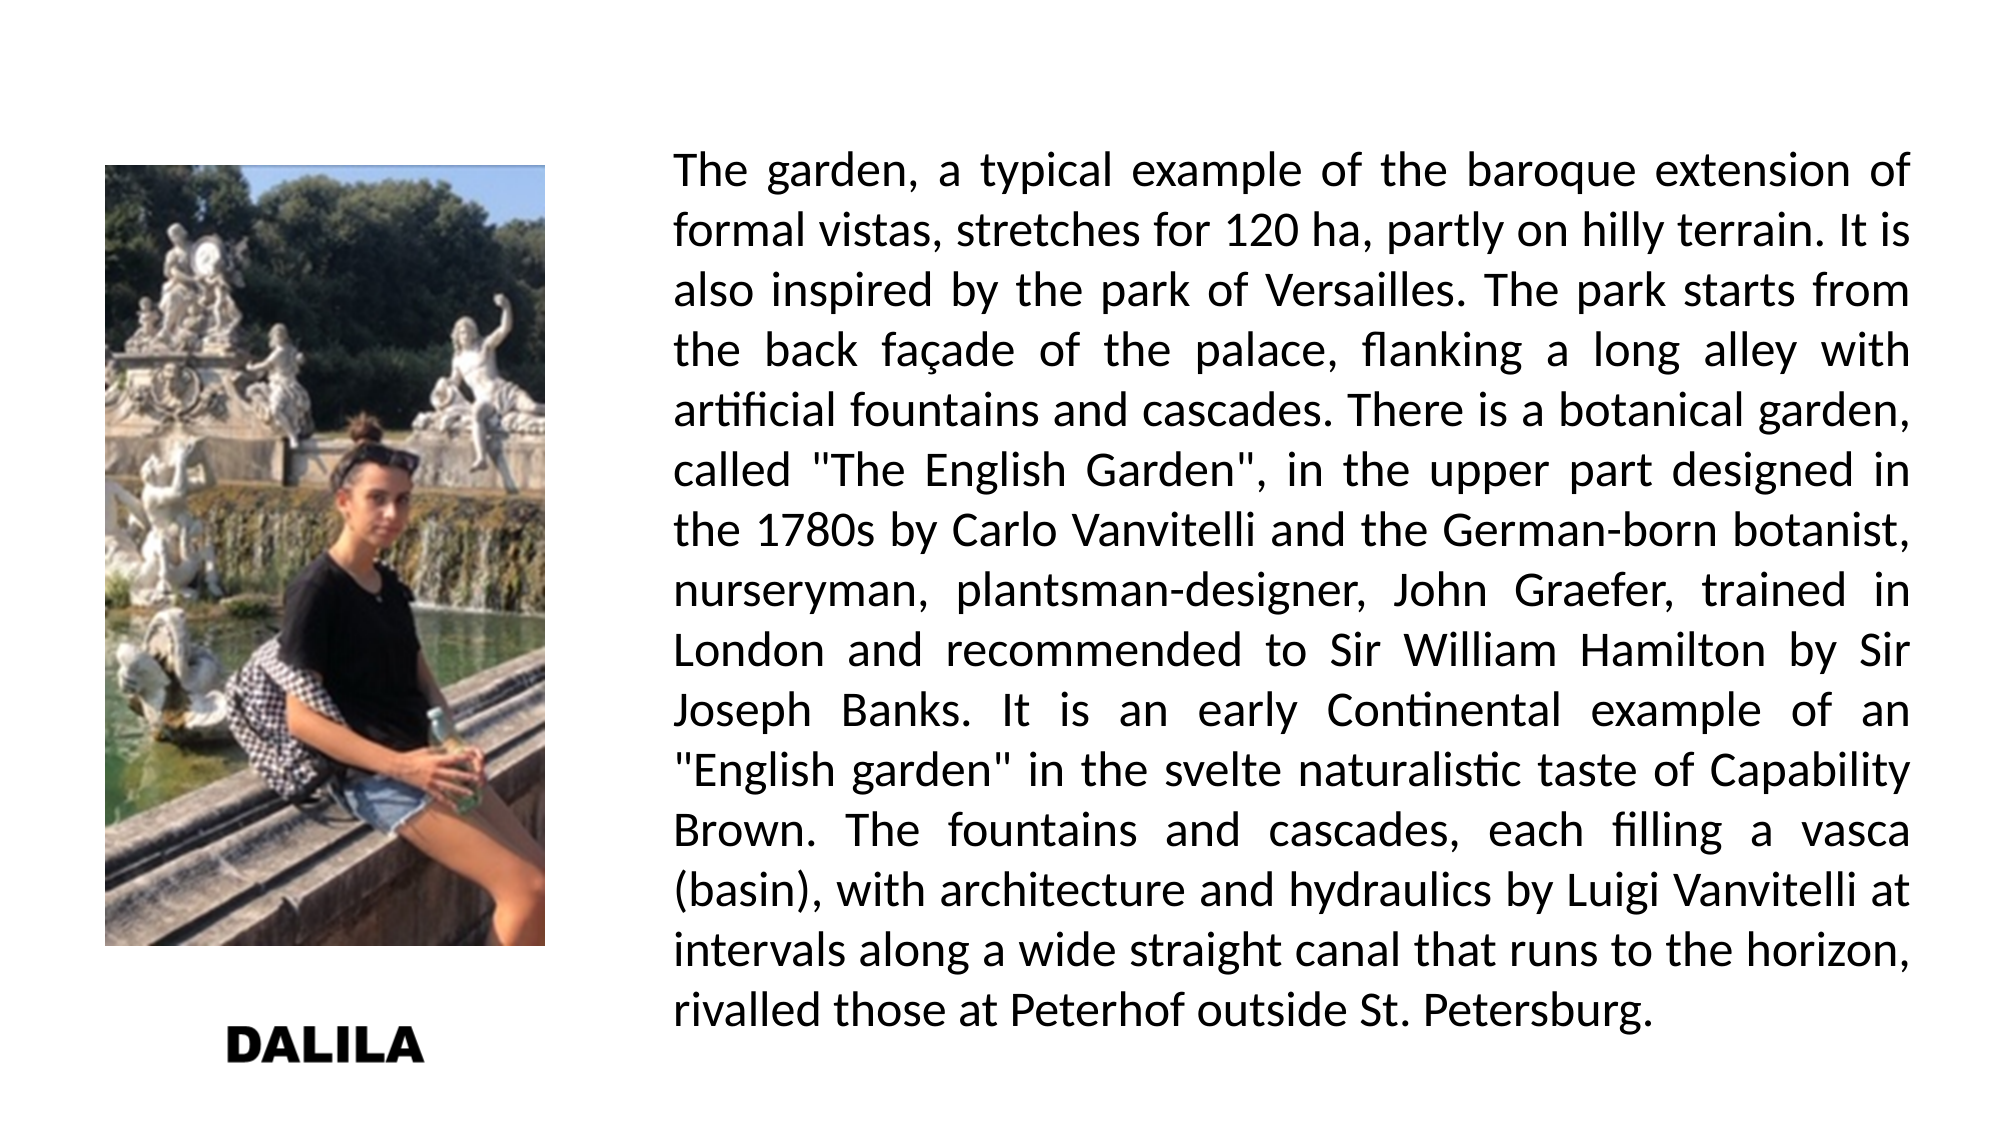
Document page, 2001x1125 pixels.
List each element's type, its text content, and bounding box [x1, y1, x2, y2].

picture [105, 165, 545, 946]
picture [105, 999, 545, 1106]
text_box The garden, a typical example of the baroque extension of formal vistas, stretches for 120 ha, partly on hilly terrain. It is also inspired by the park of Versailles. The park starts from the back façade of the palace, flanking a long alley with artificial fountains and cascades. There is a botanical garden, called "The English Garden", in the upper part designed in the 1780s by Carlo Vanvitelli and the German-born botanist, nurseryman, plantsman-designer, John Graefer, trained in London and recommended to Sir William Hamilton by Sir Joseph Banks. It is an early Continental example of an "English garden" in the svelte naturalistic taste of Capability Brown. The fountains and cascades, each filling a vasca (basin), with architecture and hydraulics by Luigi Vanvitelli at intervals along a wide straight canal that runs to the horizon, rivalled those at Peterhof outside St. Petersburg. [658, 128, 1927, 1044]
